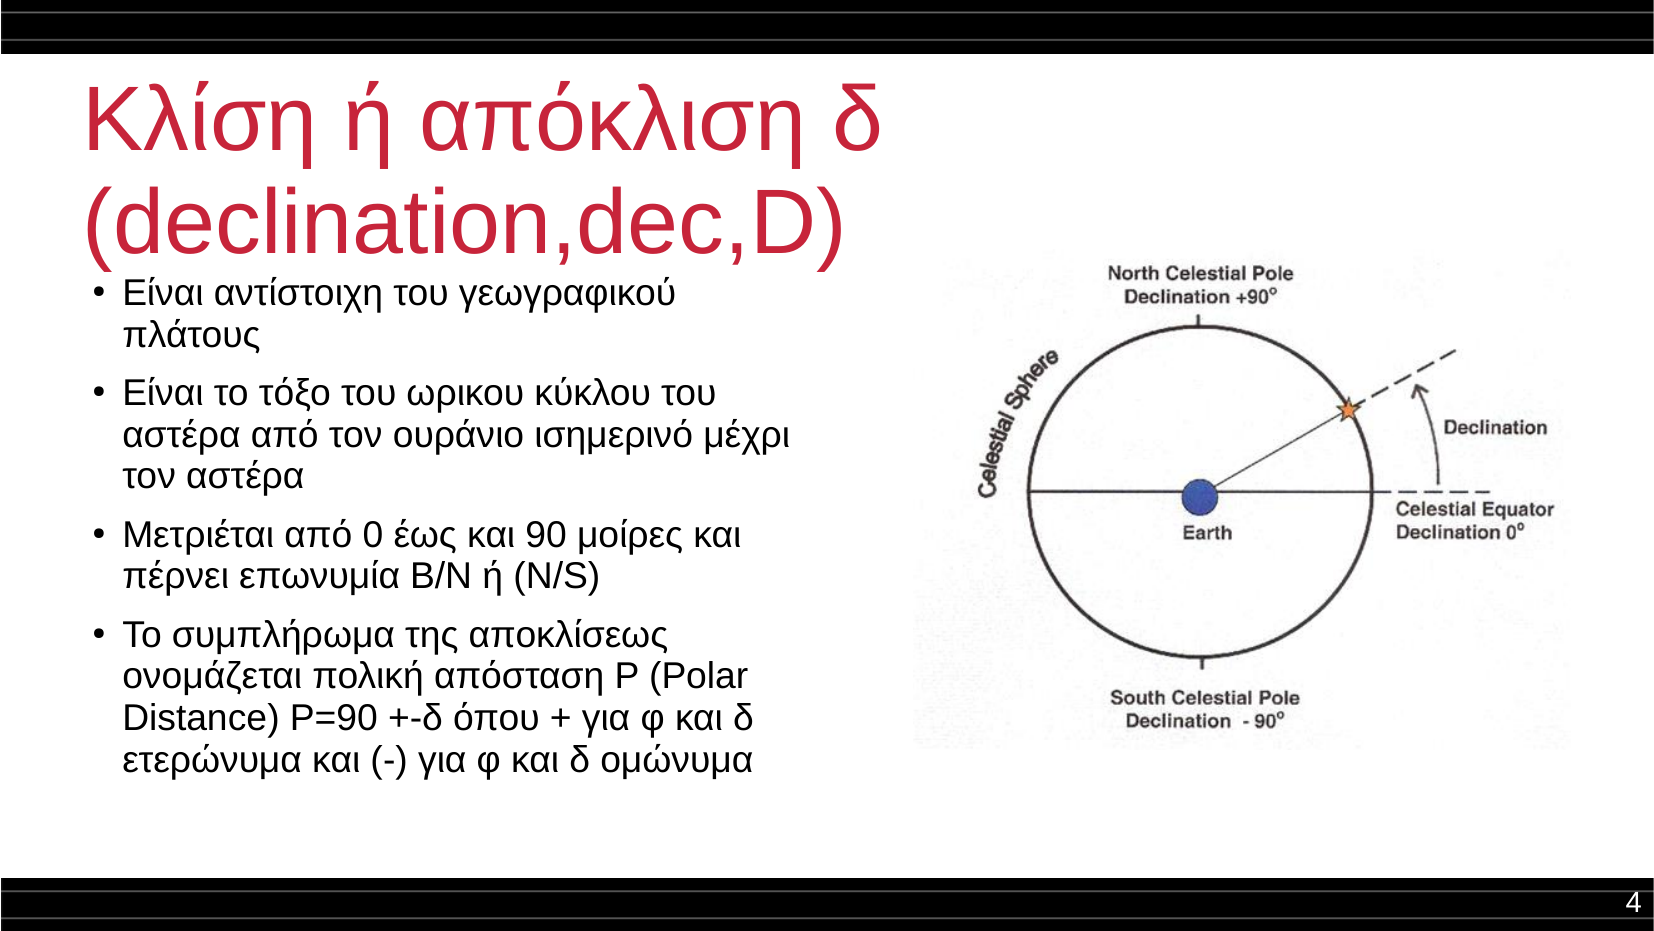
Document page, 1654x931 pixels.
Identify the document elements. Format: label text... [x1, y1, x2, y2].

picture [1, 0, 1654, 54]
picture [1, 878, 1654, 931]
picture [913, 249, 1571, 751]
list Είναι αντίστοιχη του γεωγραφικού πλάτους Είναι το τόξο του ωρικου κύκλου του αστέρα από τον ουράνιο ισημερινό μέχρι τον αστέρα Μετριέται από 0 έως και 90 μοίρες και πέρνει επωνυμία B/N ή (N/S) Το συμπλήρωμα της αποκλίσεως ονομάζεται πολική απόσταση P (Polar Distance) P=90 +-δ όπου + για φ και δ ετερώνυμα και (-) για φ και δ ομώνυμα [82, 271, 809, 788]
title Κλίση ή απόκλιση δ (declination,dec,D) [82, 67, 1571, 273]
